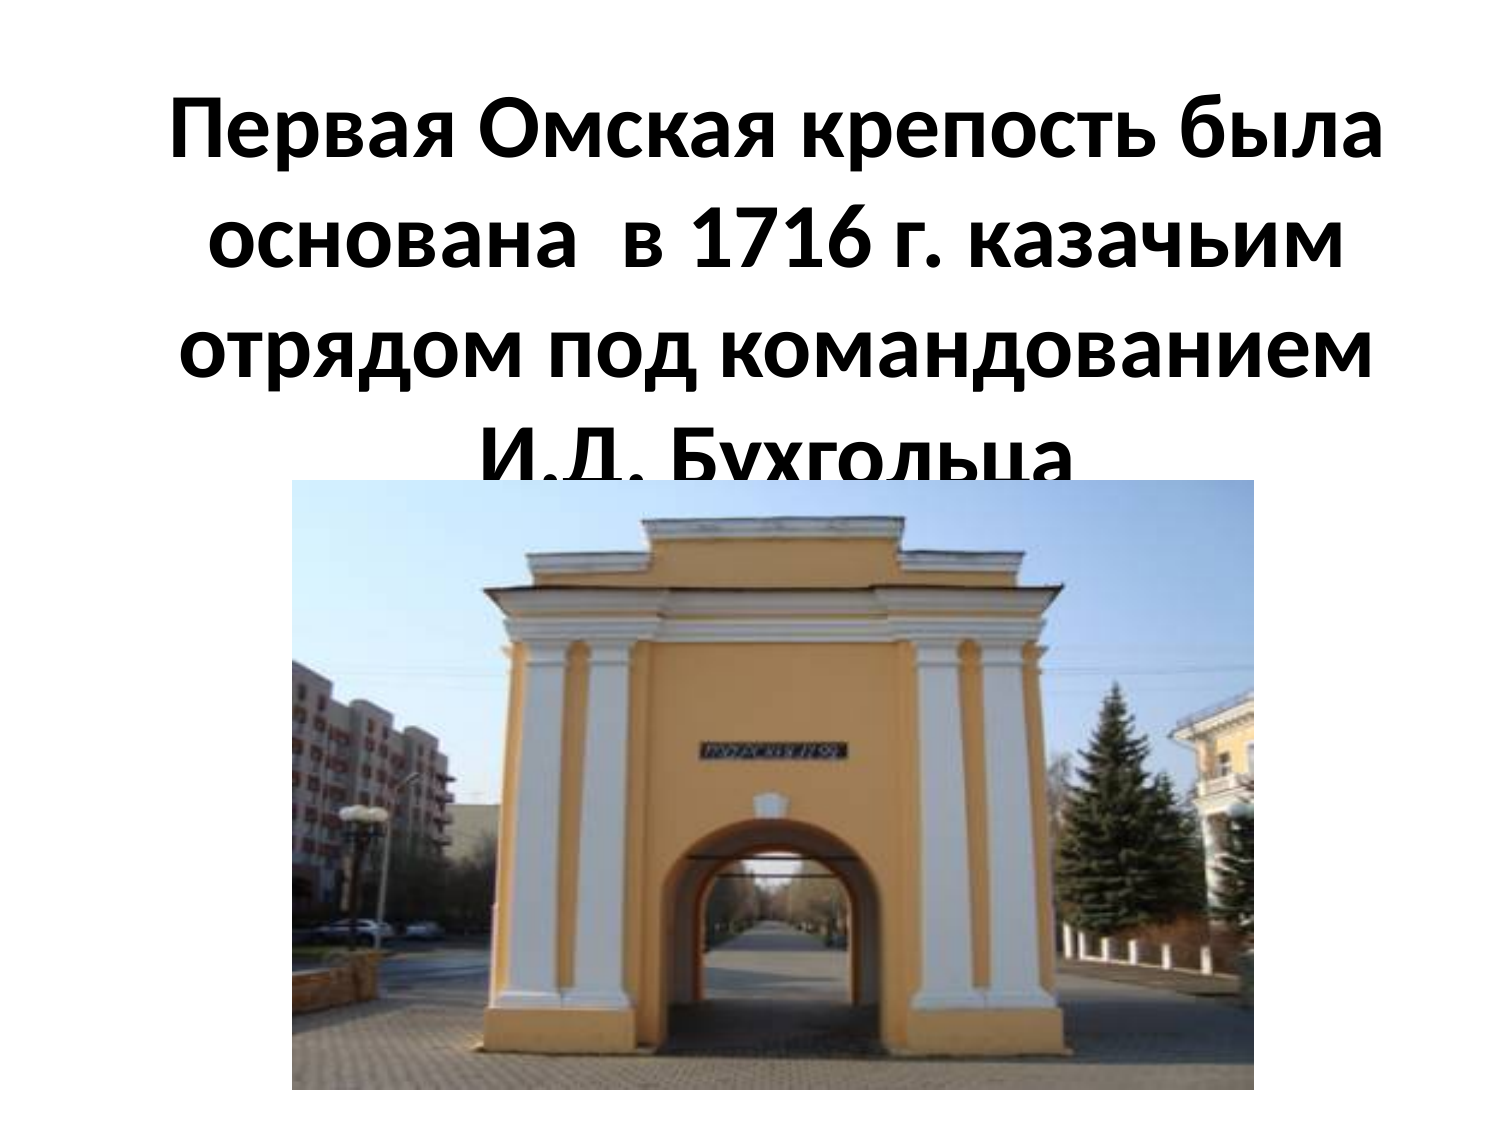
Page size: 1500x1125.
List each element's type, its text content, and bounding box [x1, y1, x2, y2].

picture [292, 480, 1254, 1090]
title Первая Омская крепость была основана в 1716 г. казачьим отрядом под командованием И.Д. Бухгольца [140, 58, 1416, 469]
